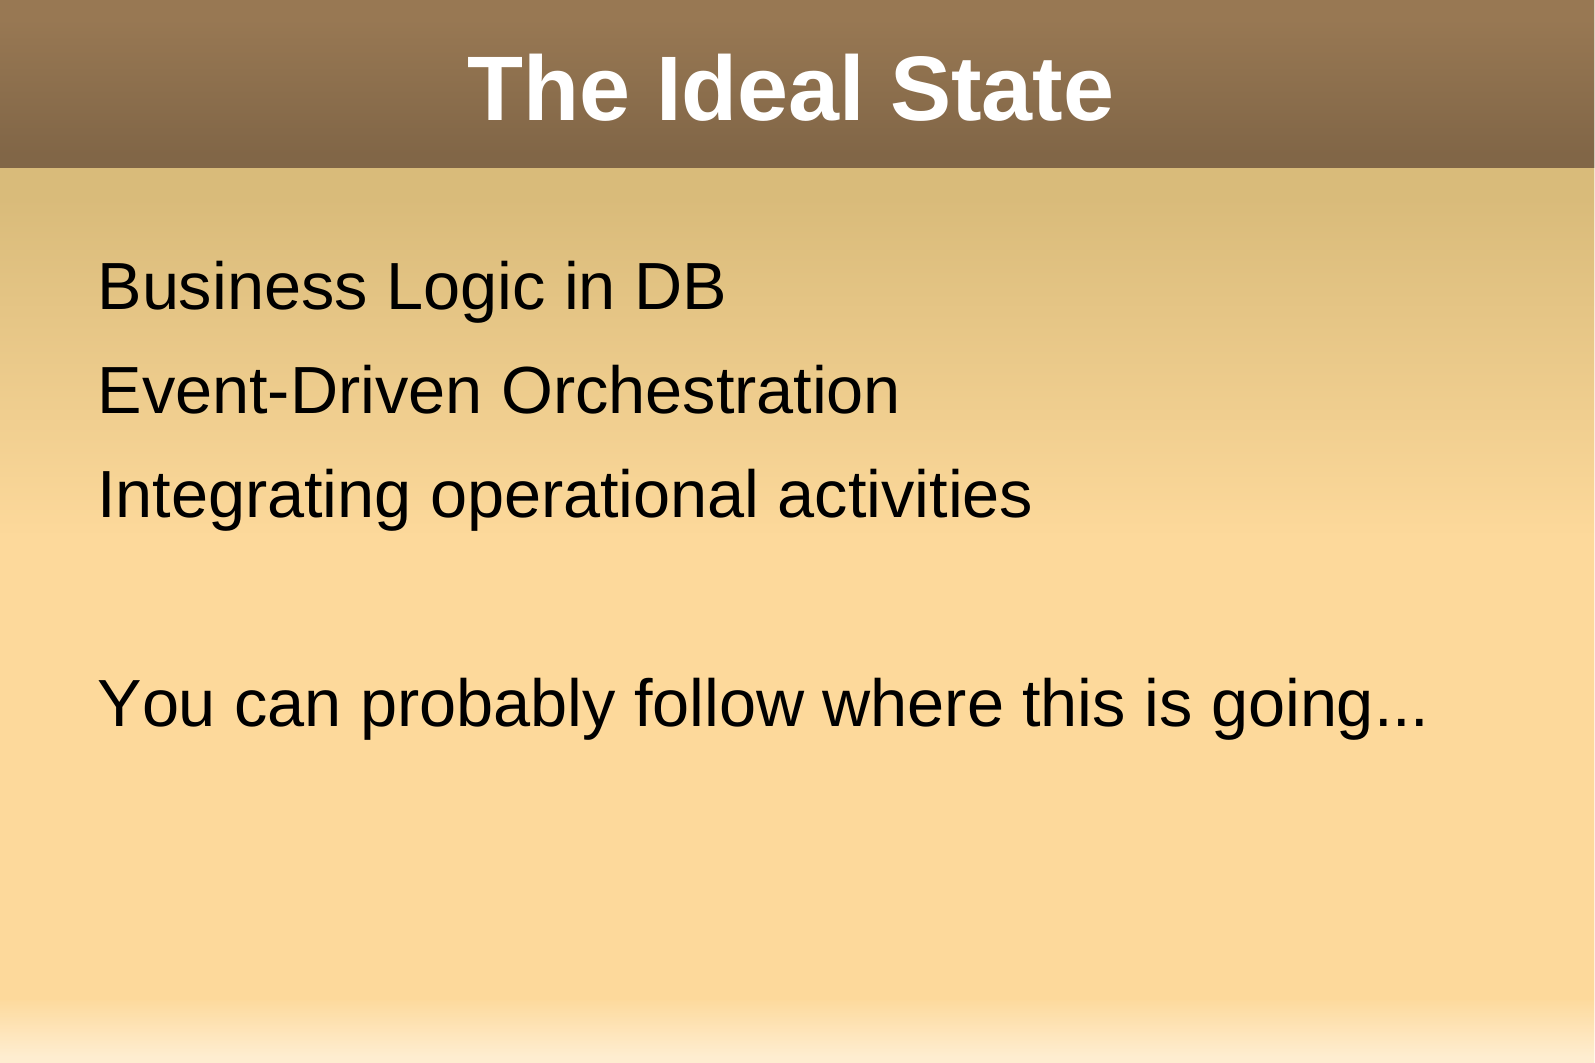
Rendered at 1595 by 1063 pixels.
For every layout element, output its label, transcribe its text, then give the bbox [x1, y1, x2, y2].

picture [0, 0, 1595, 1063]
list Business Logic in DB Event-Driven Orchestration Integrating operational activities You can probably follow where this is going... [79, 248, 1515, 936]
title The Ideal State [74, 7, 1510, 171]
